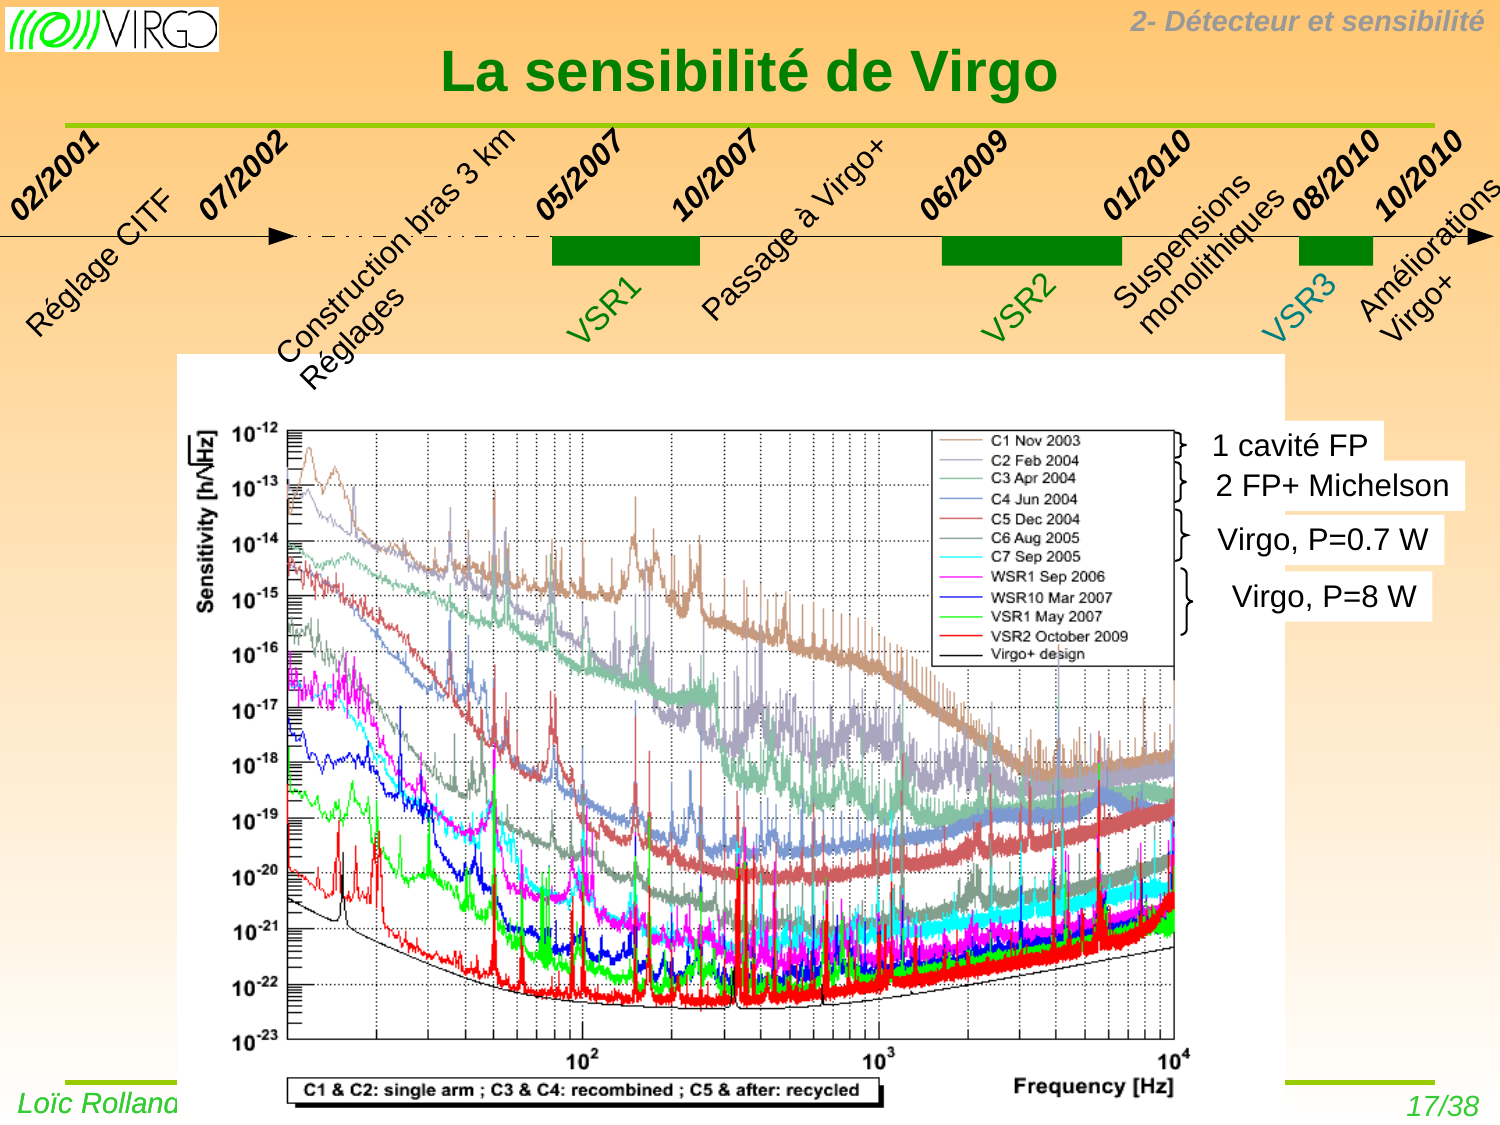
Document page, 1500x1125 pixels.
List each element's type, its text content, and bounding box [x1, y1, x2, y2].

text_box Construction bras 3 km Réglages [252, 103, 591, 442]
text_box 08/2010 [1302, 83, 1429, 210]
text_box 06/2009 [898, 83, 1057, 245]
text_box 05/2007 [543, 83, 673, 245]
text_box Réglage CITF [3, 165, 222, 384]
picture [177, 354, 1285, 1116]
text_box 10/2007 [647, 83, 809, 236]
text_box 07/2002 [190, 83, 336, 245]
text_box 01/2010 [1078, 83, 1240, 236]
picture [5, 7, 75, 52]
text_box VSR2 [959, 266, 1079, 370]
text_box VSR1 [545, 266, 665, 371]
text_box Suspensions monolithiques [1089, 130, 1363, 414]
text_box Virgo, P=8 W [1217, 571, 1433, 622]
text_box Virgo, P=0.7 W [1202, 514, 1445, 566]
text_box [552, 236, 700, 266]
text_box [1299, 236, 1374, 266]
text_box 1 cavité FP [1197, 420, 1384, 471]
text_box 10/2010 [1350, 83, 1500, 245]
text_box 2- Détecteur et sensibilité [1048, 0, 1500, 46]
title La sensibilité de Virgo [75, 7, 1426, 135]
text_box [941, 236, 1123, 266]
text_box VSR3 [1264, 274, 1357, 370]
text_box Passage à Virgo+ [679, 111, 937, 370]
text_box Améliorations Virgo+ [1333, 142, 1500, 376]
text_box 02/2001 [0, 83, 147, 236]
text_box 2 FP+ Michelson [1200, 460, 1466, 511]
